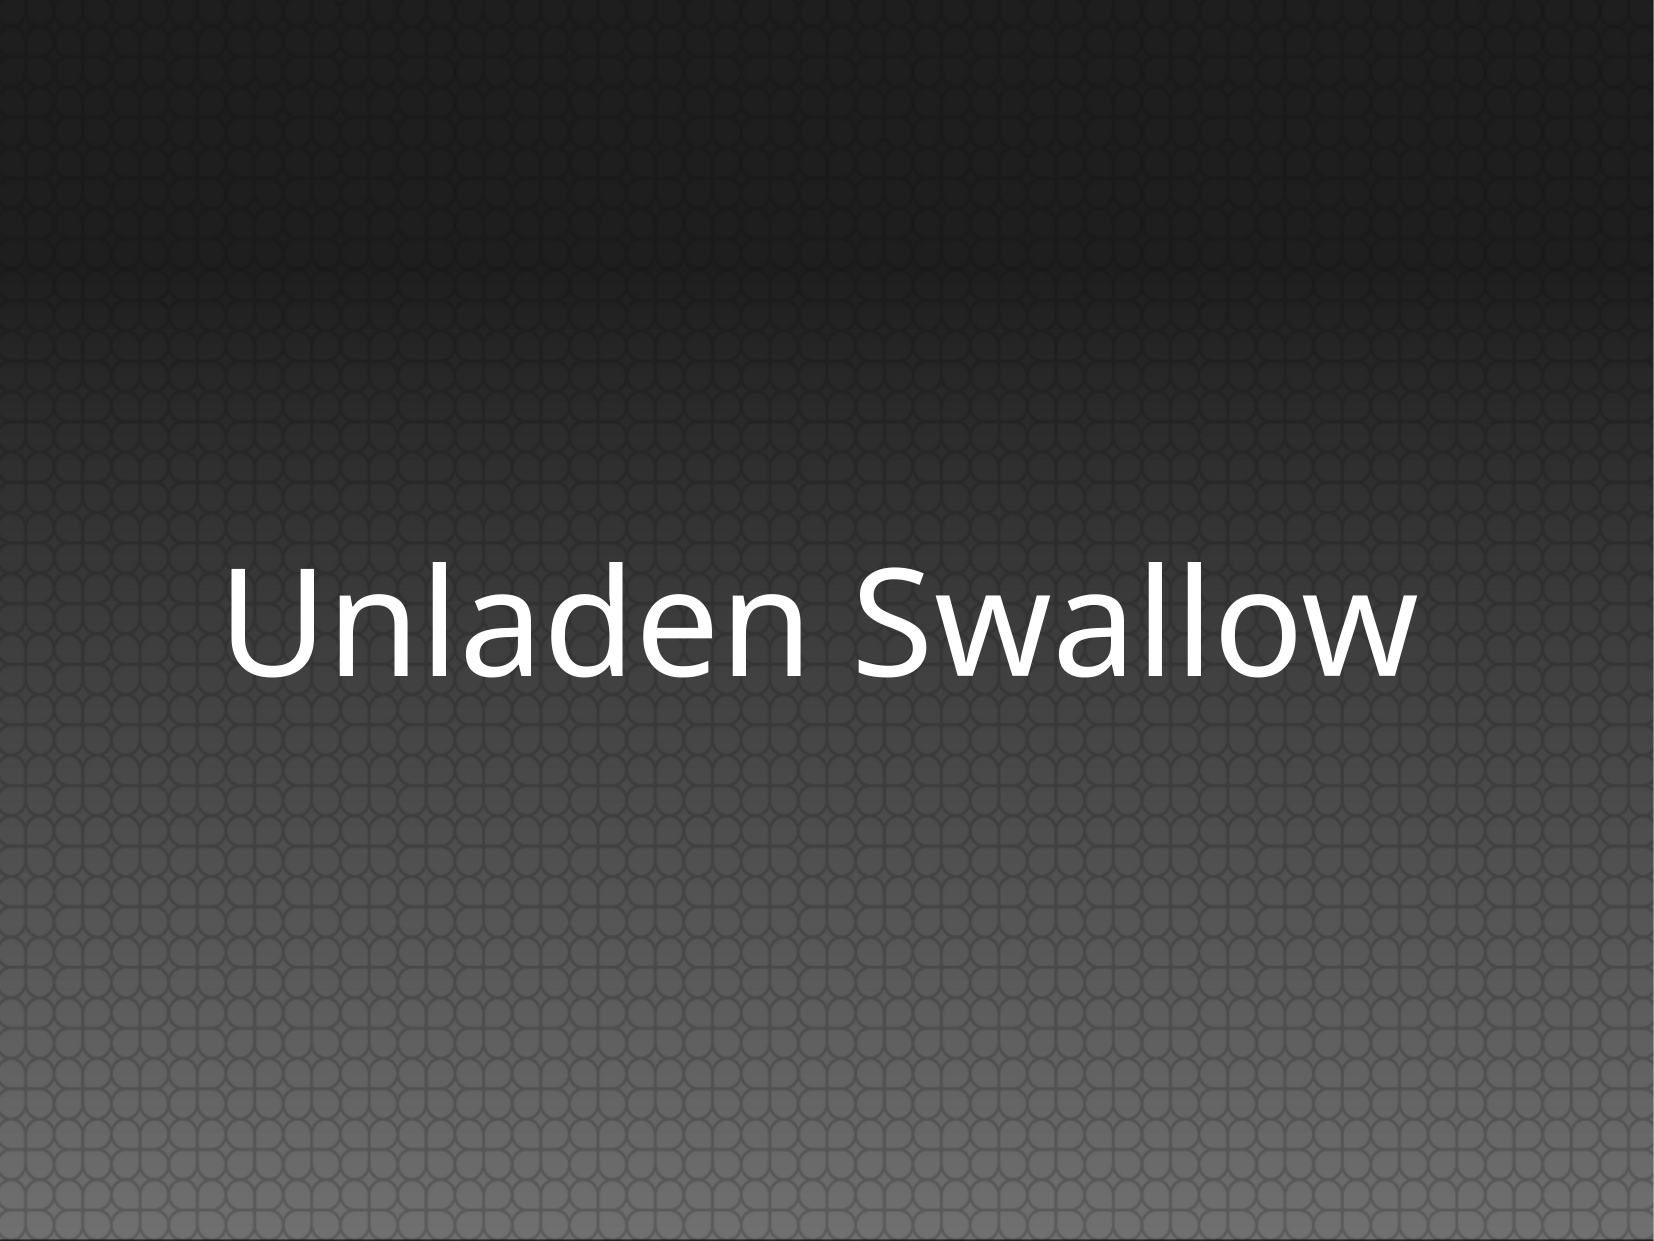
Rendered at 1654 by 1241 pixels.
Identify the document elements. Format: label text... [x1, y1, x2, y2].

picture [0, 0, 1654, 1241]
title Unladen Swallow [75, 525, 1564, 713]
